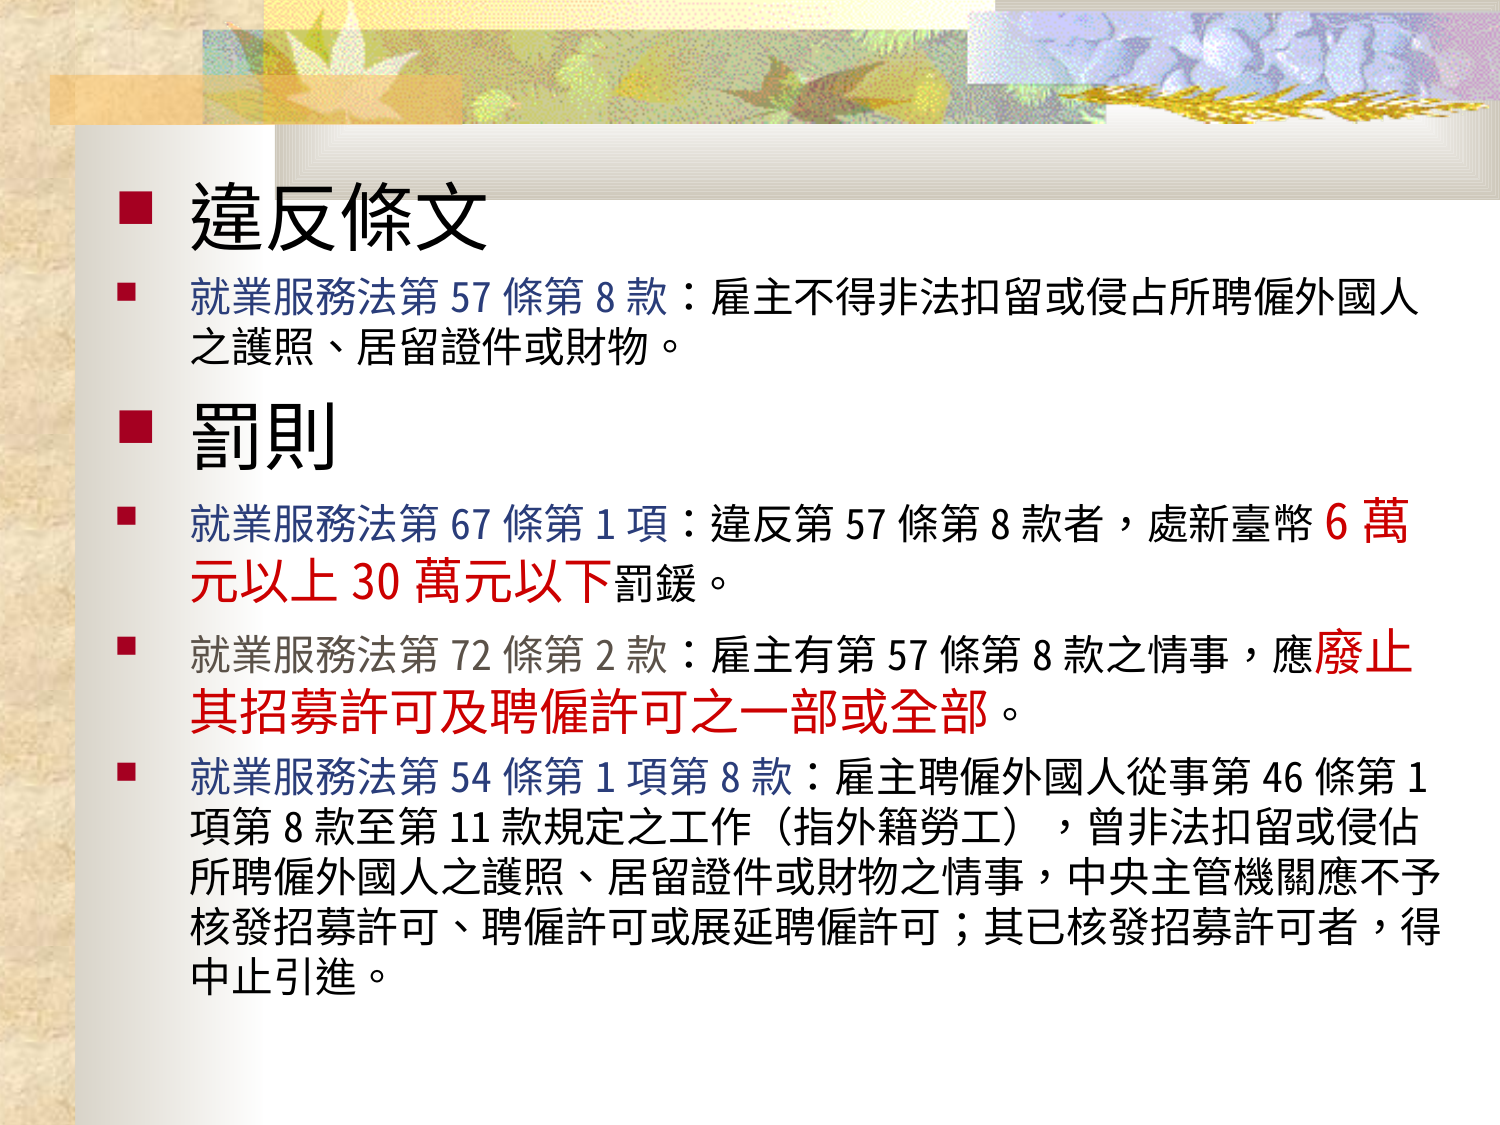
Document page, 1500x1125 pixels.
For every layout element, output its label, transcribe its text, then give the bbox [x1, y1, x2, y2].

list 違反條文 就業服務法第57條第8款：雇主不得非法扣留或侵占所聘僱外國人之護照、居留證件或財物。 罰則 就業服務法第67條第1項：違反第57條第8款者，處新臺幣6萬元以上30萬元以下罰鍰。 就業服務法第72條第2款：雇主有第57條第8款之情事，應廢止其招募許可及聘僱許可之一部或全部。 就業服務法第54條第1項第8款：雇主聘僱外國人從事第46條第1項第8款至第11款規定之工作（指外籍勞工），曾非法扣留或侵佔所聘僱外國人之護照、居留證件或財物之情事，中央主管機關應不予核發招募許可、聘僱許可或展延聘僱許可；其已核發招募許可者，得中止引進。 [99, 162, 1463, 1075]
picture [0, 0, 1500, 1125]
